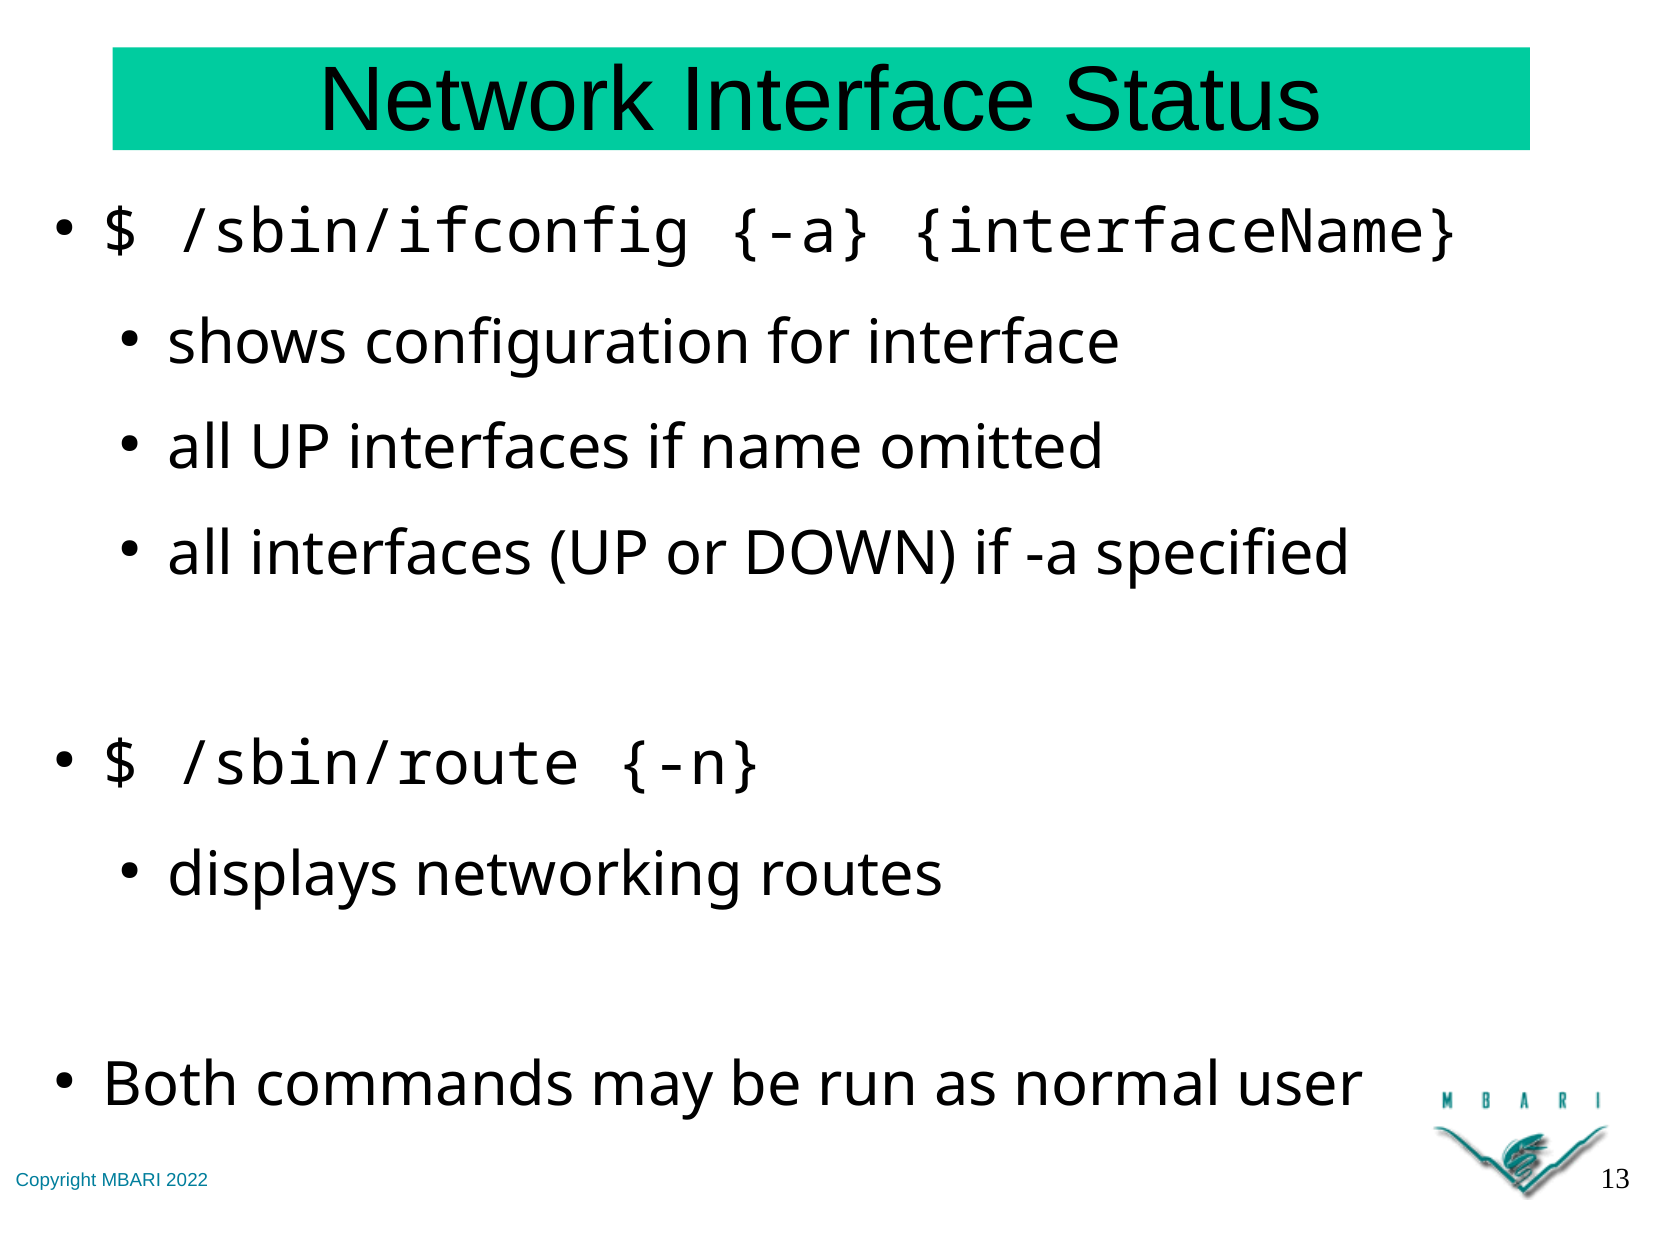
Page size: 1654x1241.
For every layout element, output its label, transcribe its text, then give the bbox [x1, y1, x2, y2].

title Network Interface Status [112, 47, 1530, 151]
list $ /sbin/ifconfig {-a} {interfaceName} shows configuration for interface all UP interfaces if name omitted all interfaces (UP or DOWN) if -a specified $ /sbin/route {-n} displays networking routes Both commands may be run as normal user [37, 187, 1613, 1126]
picture [1426, 1126, 1613, 1200]
